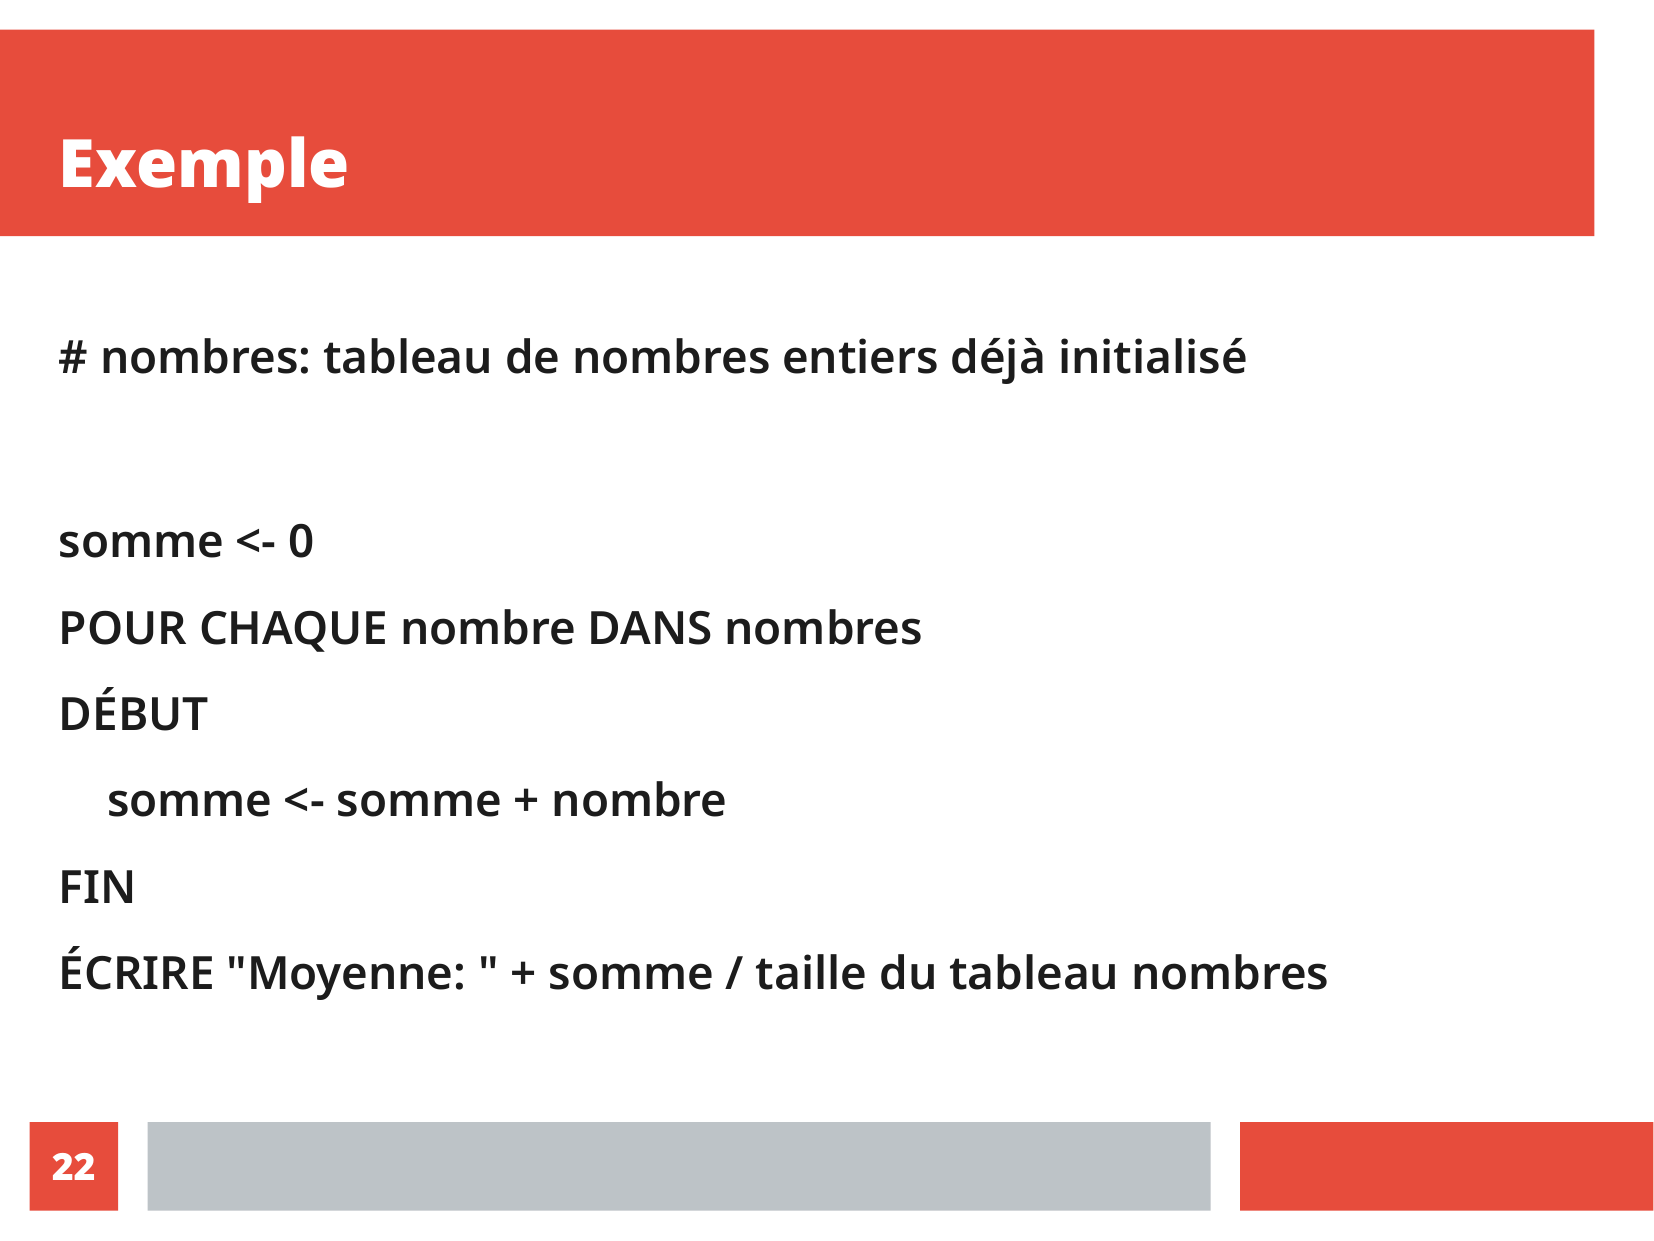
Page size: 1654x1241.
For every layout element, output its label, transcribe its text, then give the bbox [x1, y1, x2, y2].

list # nombres: tableau de nombres entiers déjà initialisé somme <- 0 POUR CHAQUE nombre DANS nombres DÉBUT somme <- somme + nombre FIN ÉCRIRE "Moyenne: " + somme / taille du tableau nombres [59, 324, 1565, 1093]
title Exemple [59, 59, 1595, 207]
